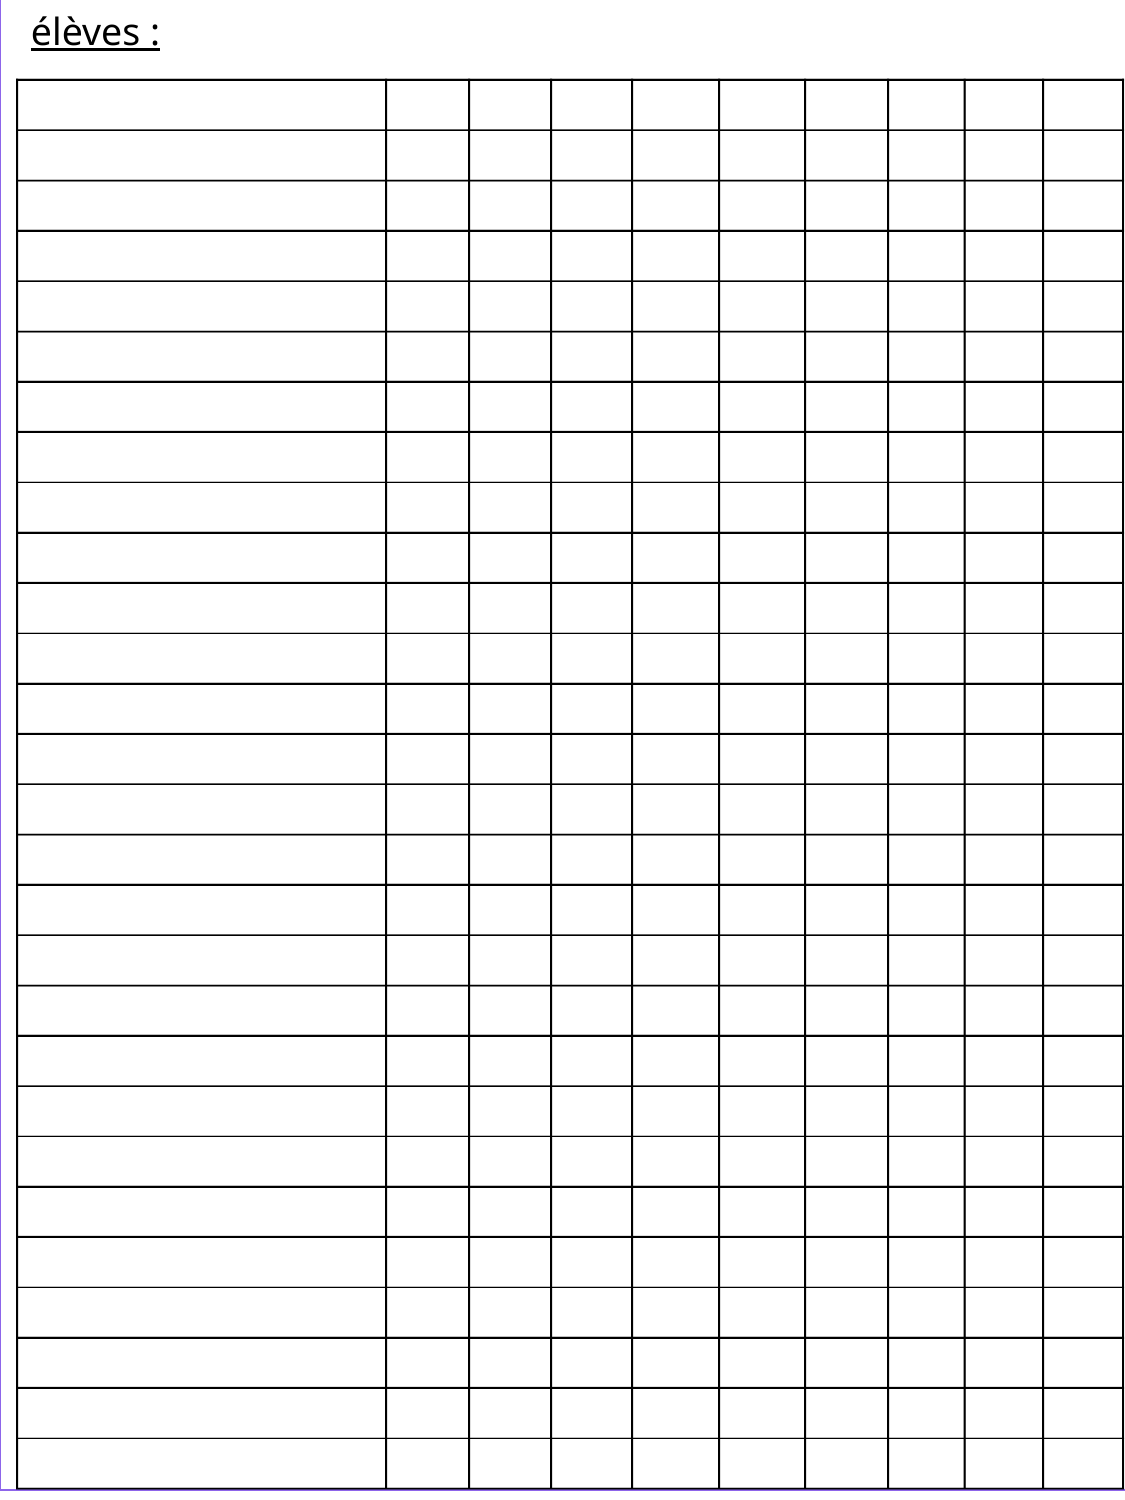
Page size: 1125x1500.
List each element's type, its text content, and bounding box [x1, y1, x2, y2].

text_box élèves : [16, 0, 314, 60]
text_box [0, 0, 1125, 1490]
picture [15, 78, 1125, 1490]
